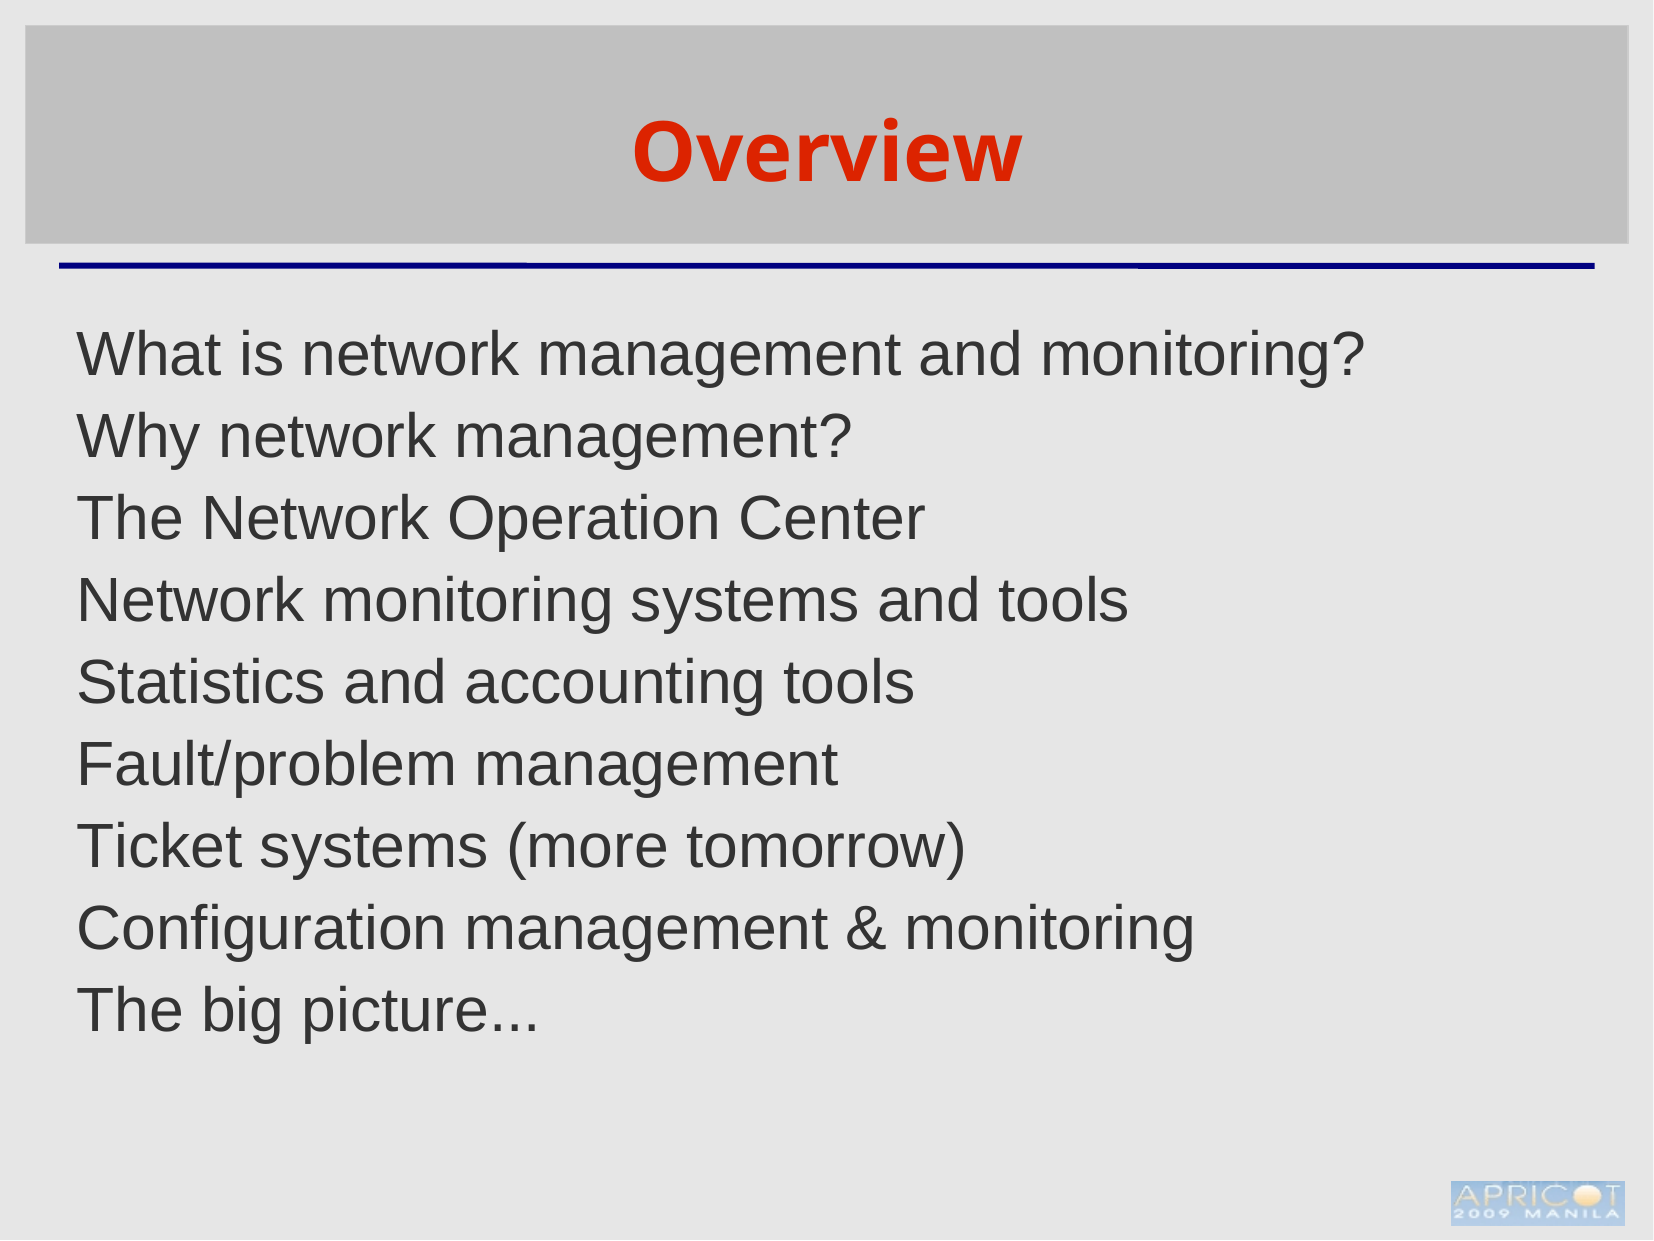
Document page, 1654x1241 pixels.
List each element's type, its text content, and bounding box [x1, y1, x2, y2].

title Overview [121, 46, 1534, 254]
list What is network management and monitoring? Why network management? The Network Operation Center Network monitoring systems and tools Statistics and accounting tools Fault/problem management Ticket systems (more tomorrow) Configuration management & monitoring The big picture... [59, 322, 1595, 1162]
picture [1451, 1181, 1625, 1226]
